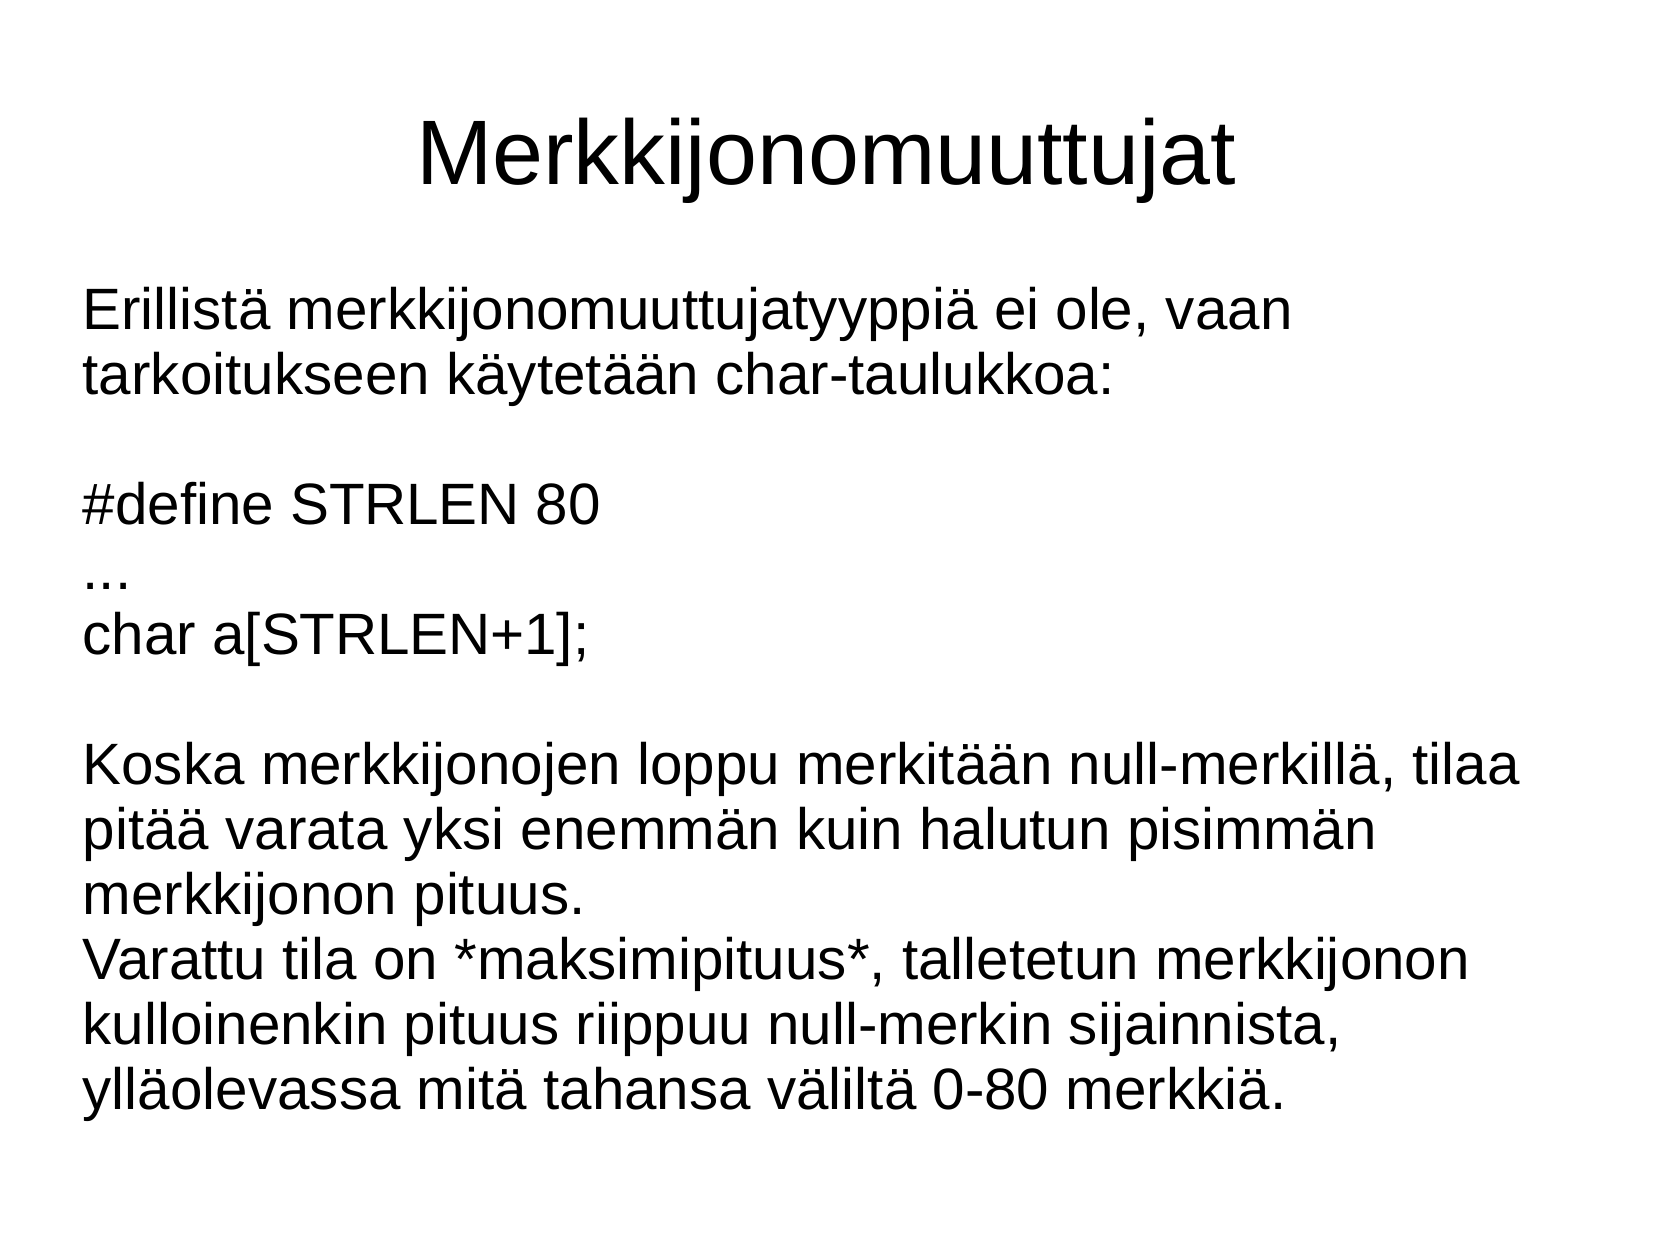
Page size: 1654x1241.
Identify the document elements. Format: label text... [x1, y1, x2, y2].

subtitle Erillistä merkkijonomuuttujatyyppiä ei ole, vaan tarkoitukseen käytetään char-taulukkoa: #define STRLEN 80 ... char a[STRLEN+1]; Koska merkkijonojen loppu merkitään null-merkillä, tilaa pitää varata yksi enemmän kuin halutun pisimmän merkkijonon pituus. Varattu tila on *maksimipituus*, talletetun merkkijonon kulloinenkin pituus riippuu null-merkin sijainnista, ylläolevassa mitä tahansa väliltä 0-80 merkkiä. [82, 278, 1571, 1121]
title Merkkijonomuuttujat [82, 56, 1571, 250]
